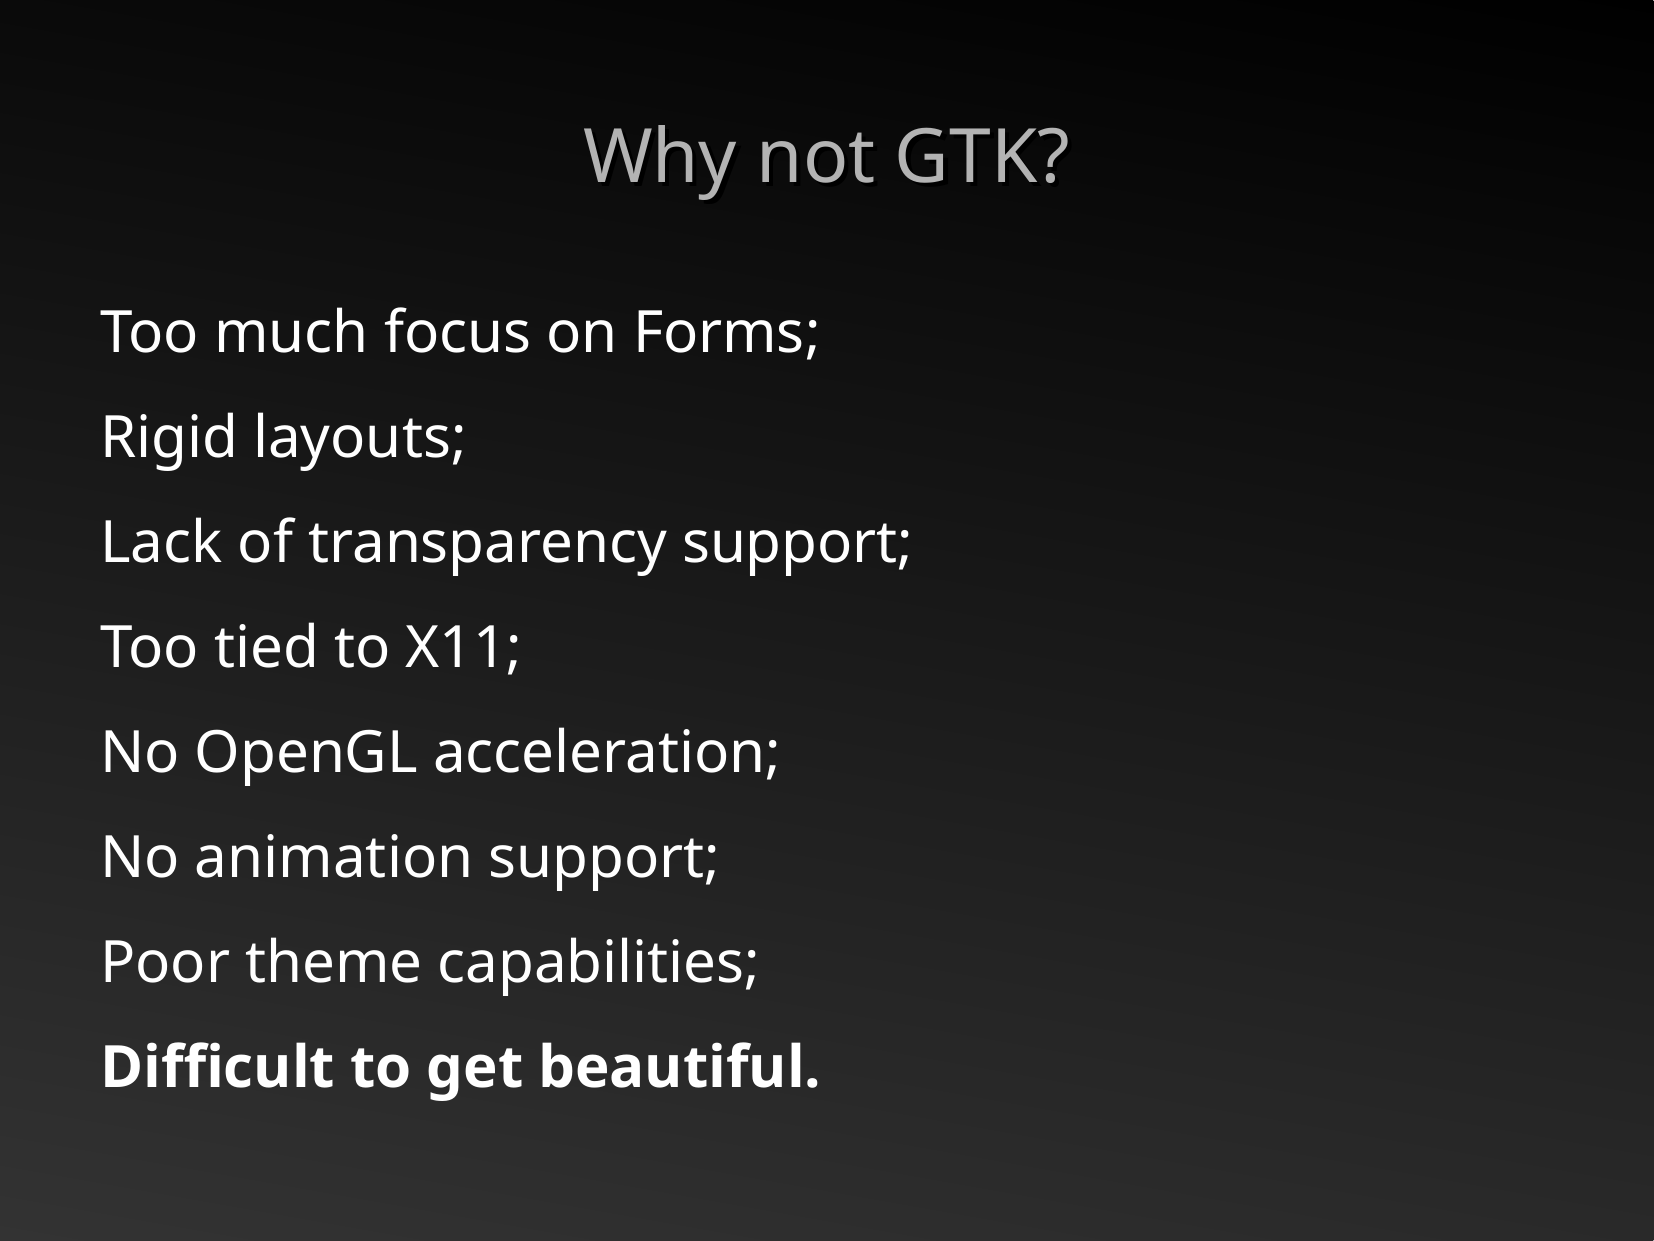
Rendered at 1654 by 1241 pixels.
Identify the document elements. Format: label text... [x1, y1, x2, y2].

list Too much focus on Forms; Rigid layouts; Lack of transparency support; Too tied to X11; No OpenGL acceleration; No animation support; Poor theme capabilities; Difficult to get beautiful. [82, 290, 1571, 1094]
title Why not GTK? [82, 49, 1571, 257]
